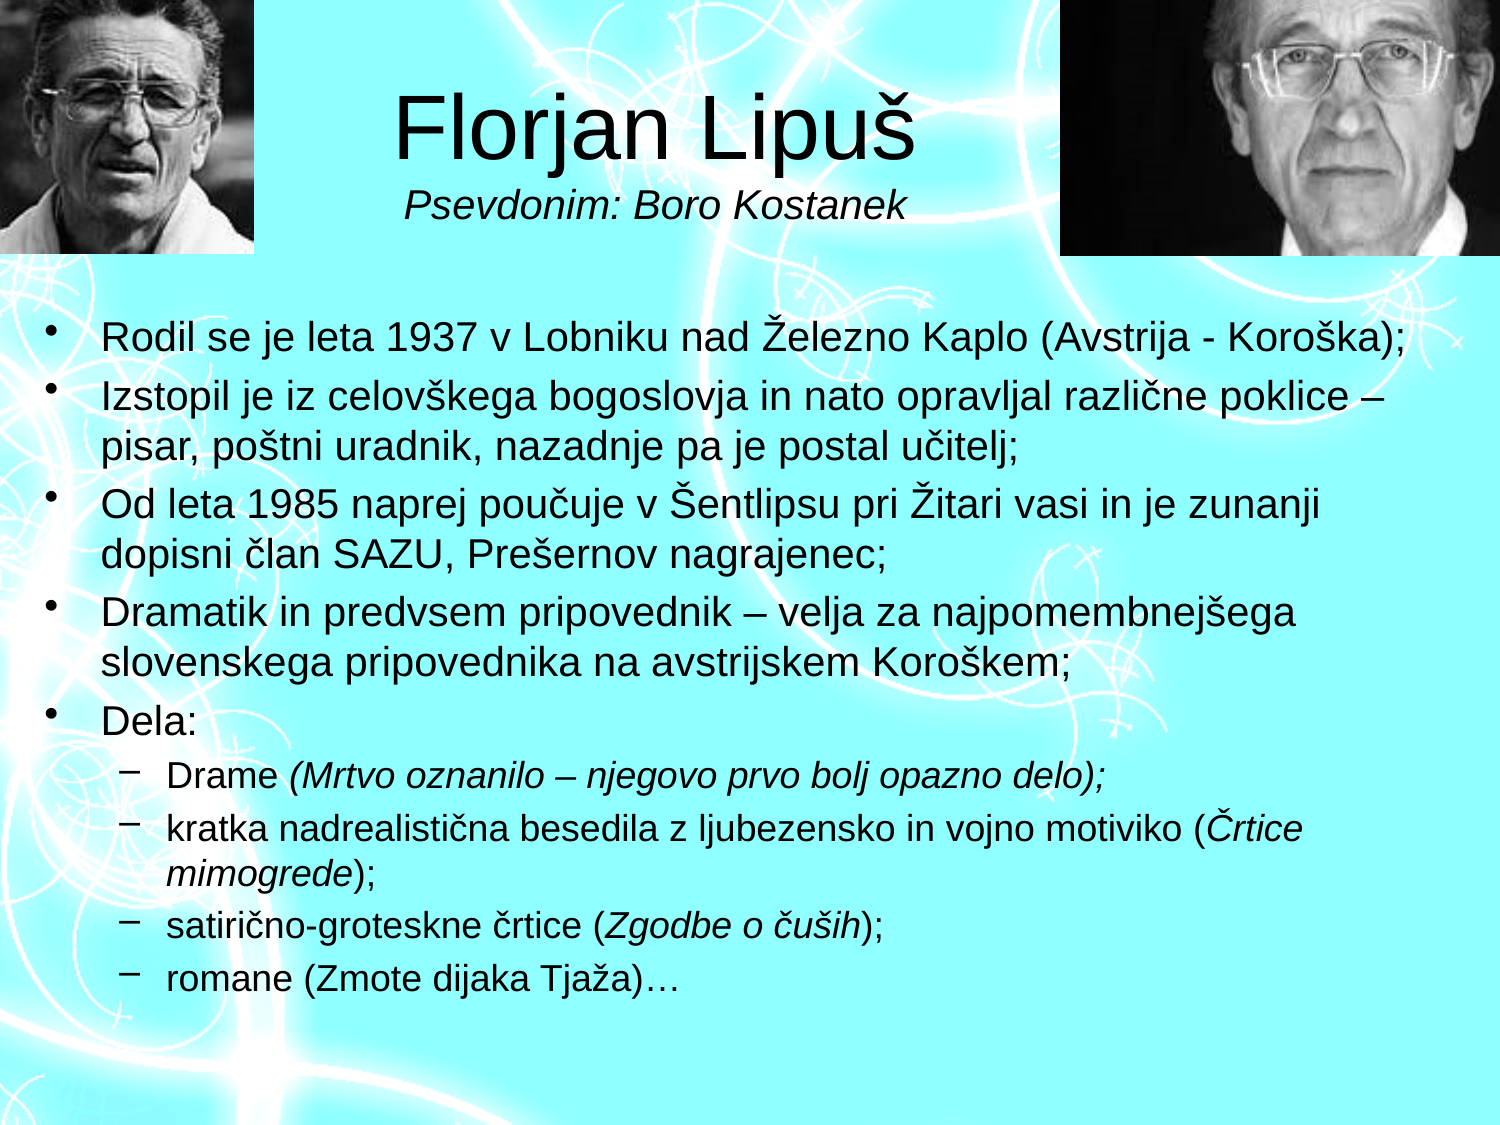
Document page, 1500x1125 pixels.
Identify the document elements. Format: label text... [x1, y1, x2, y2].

list Rodil se je leta 1937 v Lobniku nad Železno Kaplo (Avstrija - Koroška); Izstopil je iz celovškega bogoslovja in nato opravljal različne poklice – pisar, poštni uradnik, nazadnje pa je postal učitelj; Od leta 1985 naprej poučuje v Šentlipsu pri Žitari vasi in je zunanji dopisni član SAZU, Prešernov nagrajenec; Dramatik in predvsem pripovednik – velja za najpomembnejšega slovenskega pripovednika na avstrijskem Koroškem; Dela: Drame (Mrtvo oznanilo – njegovo prvo bolj opazno delo); kratka nadrealistična besedila z ljubezensko in vojno motiviko (Črtice mimogrede); satirično-groteskne črtice (Zgodbe o čuših); romane (Zmote dijaka Tjaža)… [29, 302, 1459, 1083]
title Florjan Lipuš Psevdonim: Boro Kostanek [254, 54, 1057, 243]
picture [0, 0, 1500, 1125]
